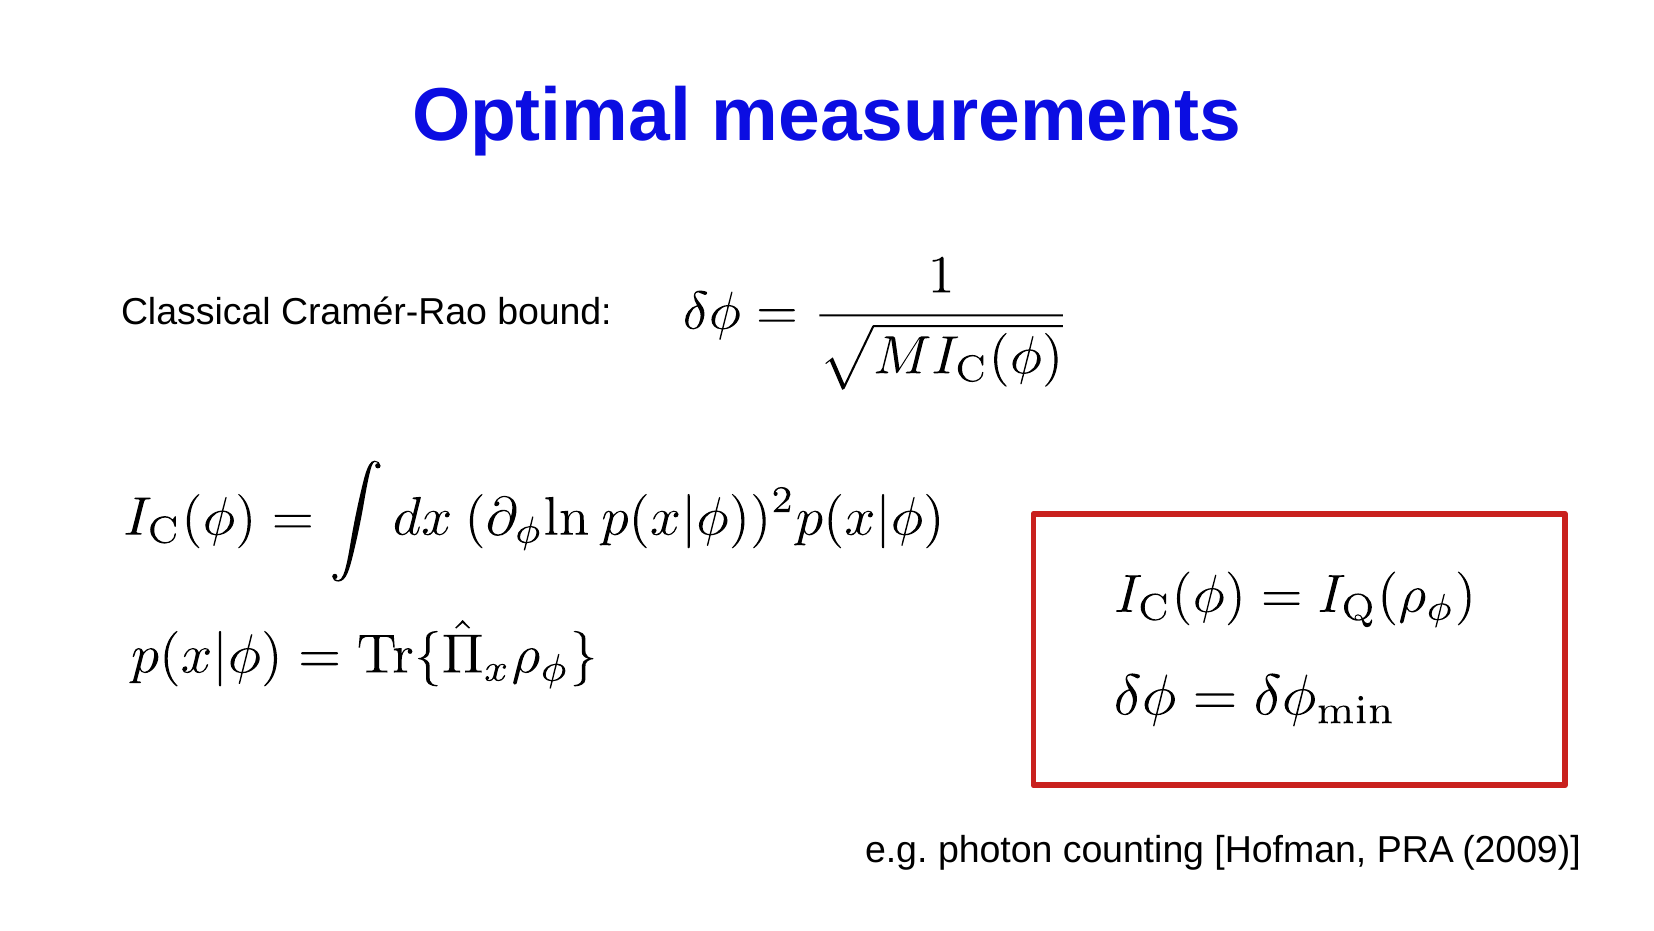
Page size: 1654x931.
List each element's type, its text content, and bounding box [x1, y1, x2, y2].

text_box e.g. photon counting [Hofman, PRA (2009)] [850, 820, 1636, 925]
text_box [1116, 673, 1392, 727]
text_box [685, 256, 1063, 390]
text_box [125, 460, 939, 582]
text_box [1116, 571, 1471, 628]
title Optimal measurements [82, 37, 1571, 193]
text_box [129, 620, 594, 689]
text_box Classical Cramér-Rao bound: [106, 283, 685, 341]
